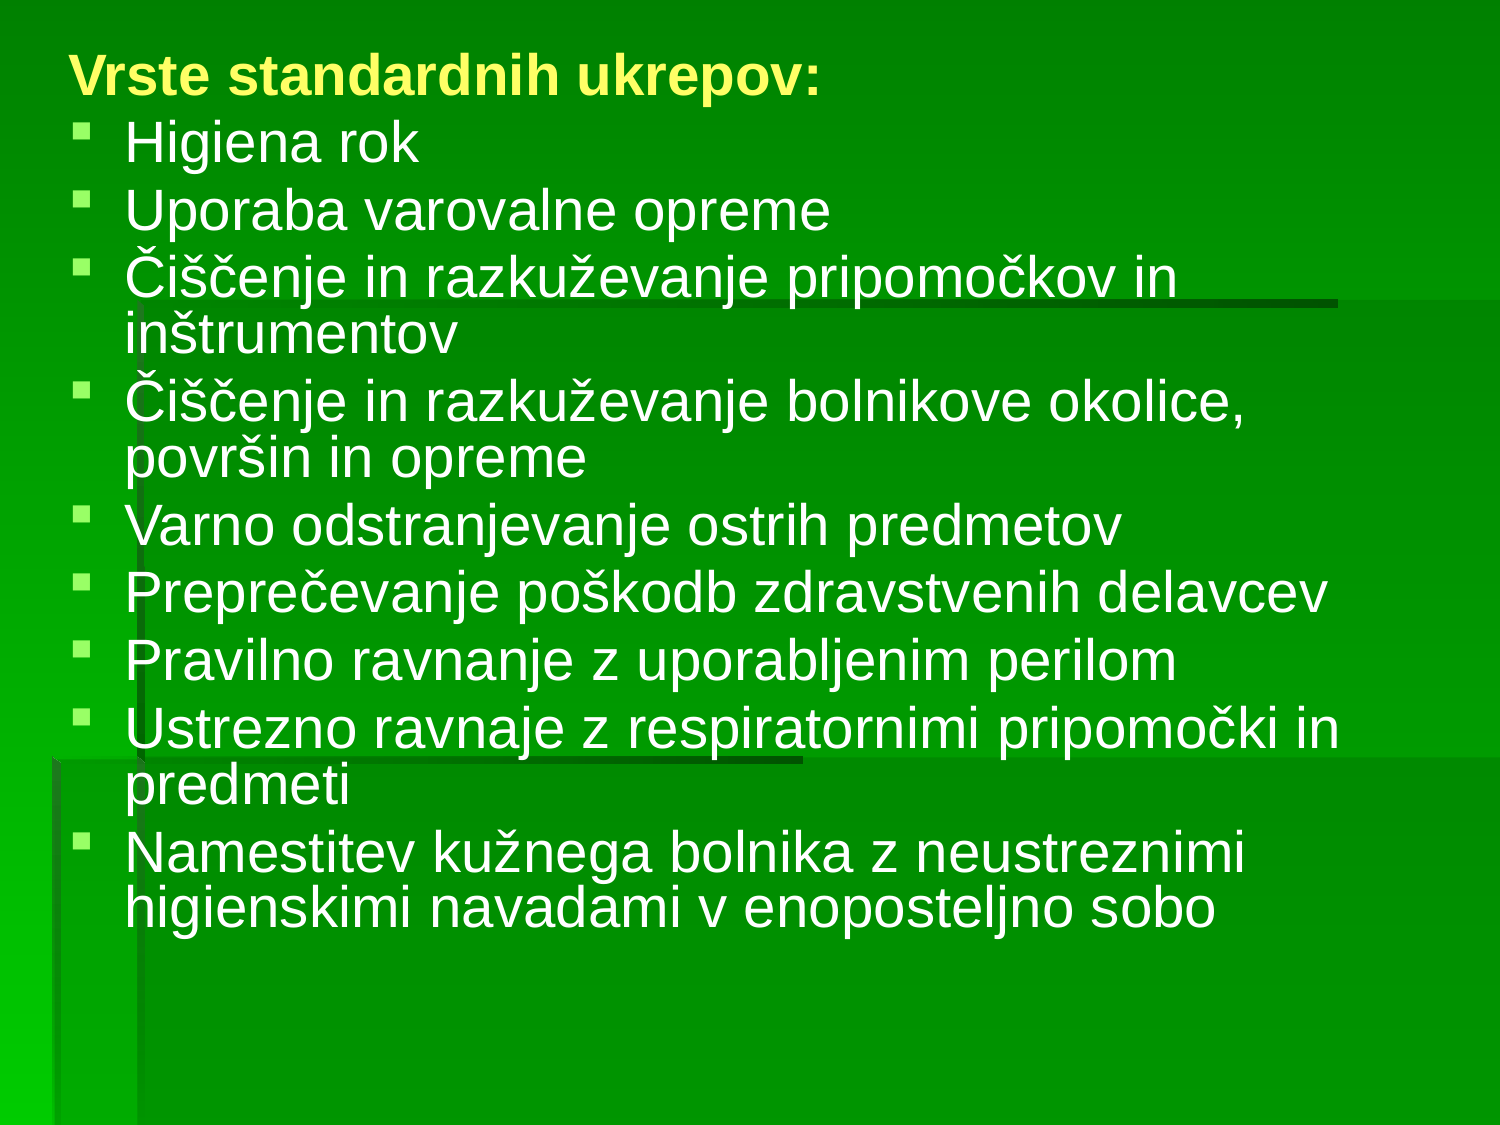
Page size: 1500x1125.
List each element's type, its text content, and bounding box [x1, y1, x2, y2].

list Vrste standardnih ukrepov: Higiena rok Uporaba varovalne opreme Čiščenje in razkuževanje pripomočkov in inštrumentov Čiščenje in razkuževanje bolnikove okolice, površin in opreme Varno odstranjevanje ostrih predmetov Preprečevanje poškodb zdravstvenih delavcev Pravilno ravnanje z uporabljenim perilom Ustrezno ravnaje z respiratornimi pripomočki in predmeti Namestitev kužnega bolnika z neustreznimi higienskimi navadami v enoposteljno sobo [53, 42, 1367, 1035]
